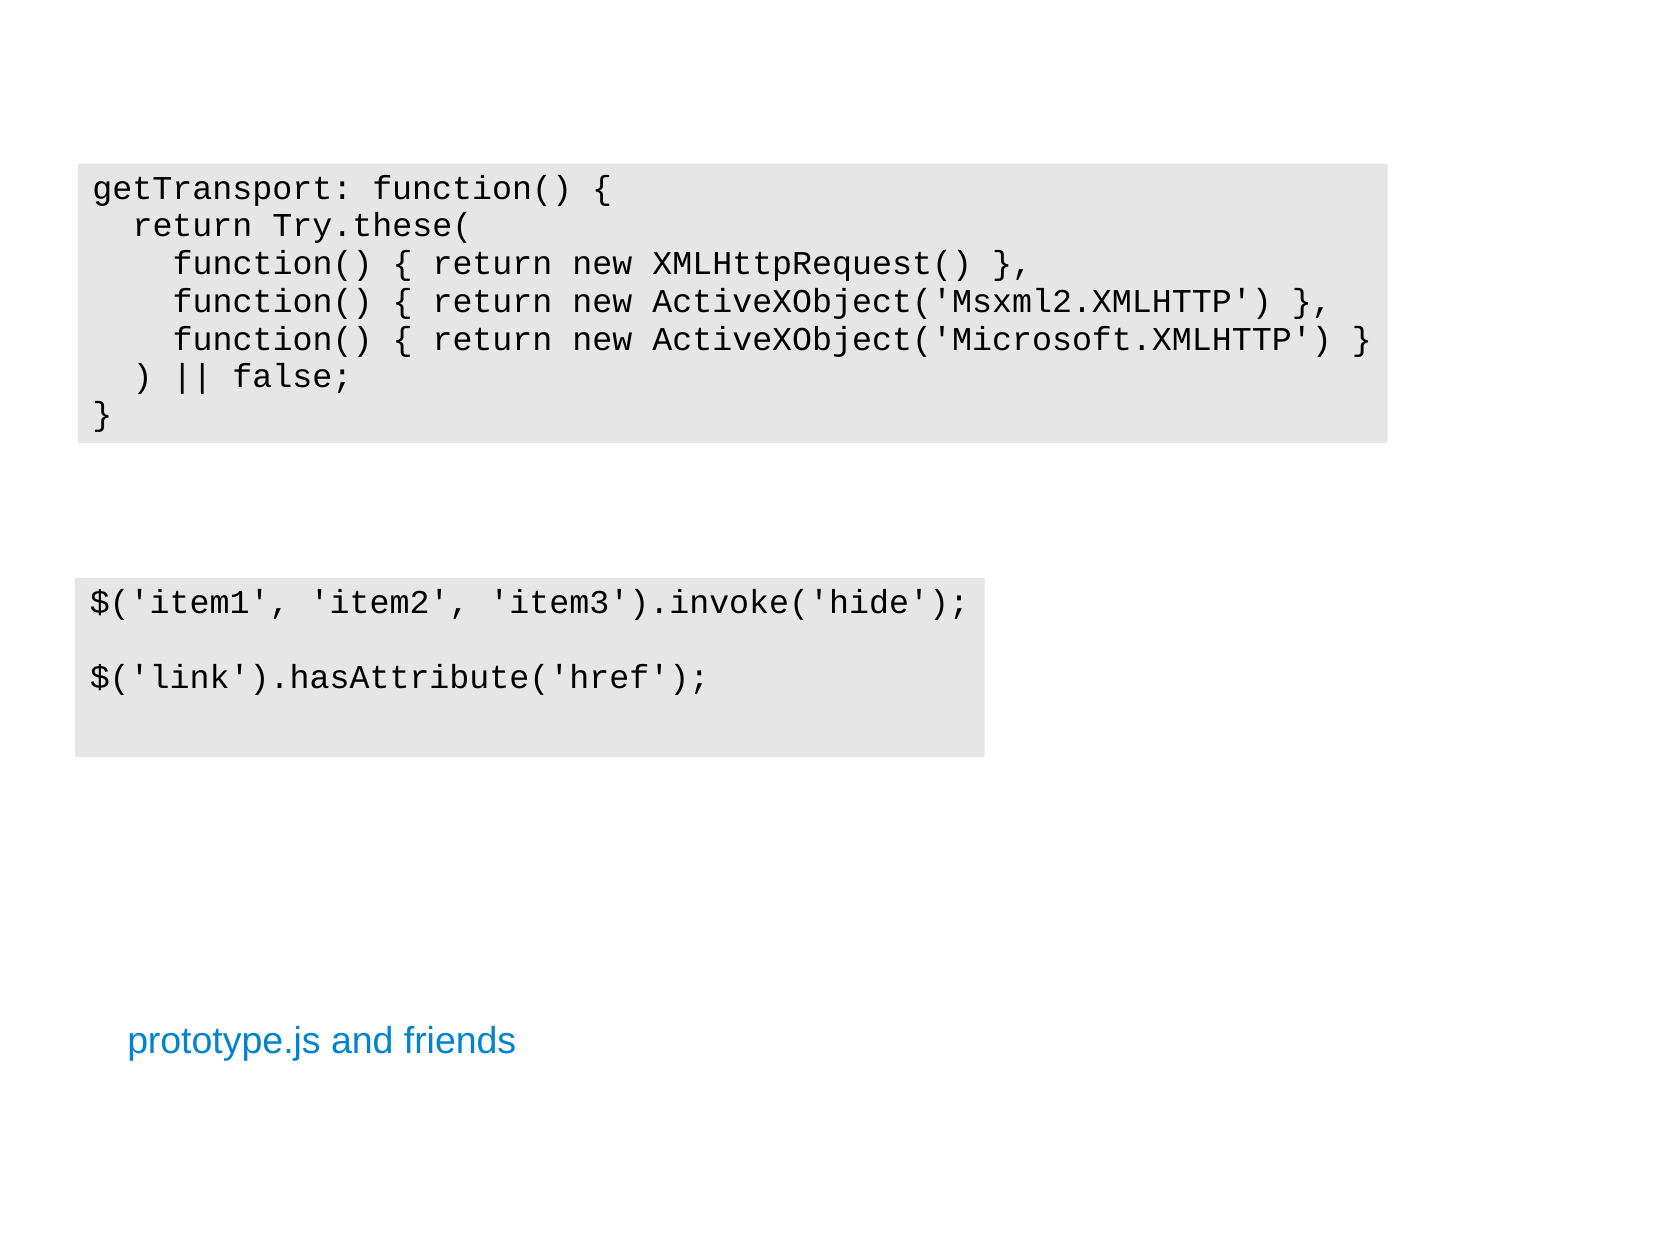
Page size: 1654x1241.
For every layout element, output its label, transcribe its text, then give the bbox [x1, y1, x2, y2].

text_box $('item1', 'item2', 'item3').invoke('hide'); $('link').hasAttribute('href'); [75, 577, 985, 757]
text_box getTransport: function() { return Try.these( function() { return new XMLHttpRequest() }, function() { return new ActiveXObject('Msxml2.XMLHTTP') }, function() { return new ActiveXObject('Microsoft.XMLHTTP') } ) || false; } [77, 163, 1387, 443]
text_box prototype.js and friends [112, 1012, 532, 1065]
